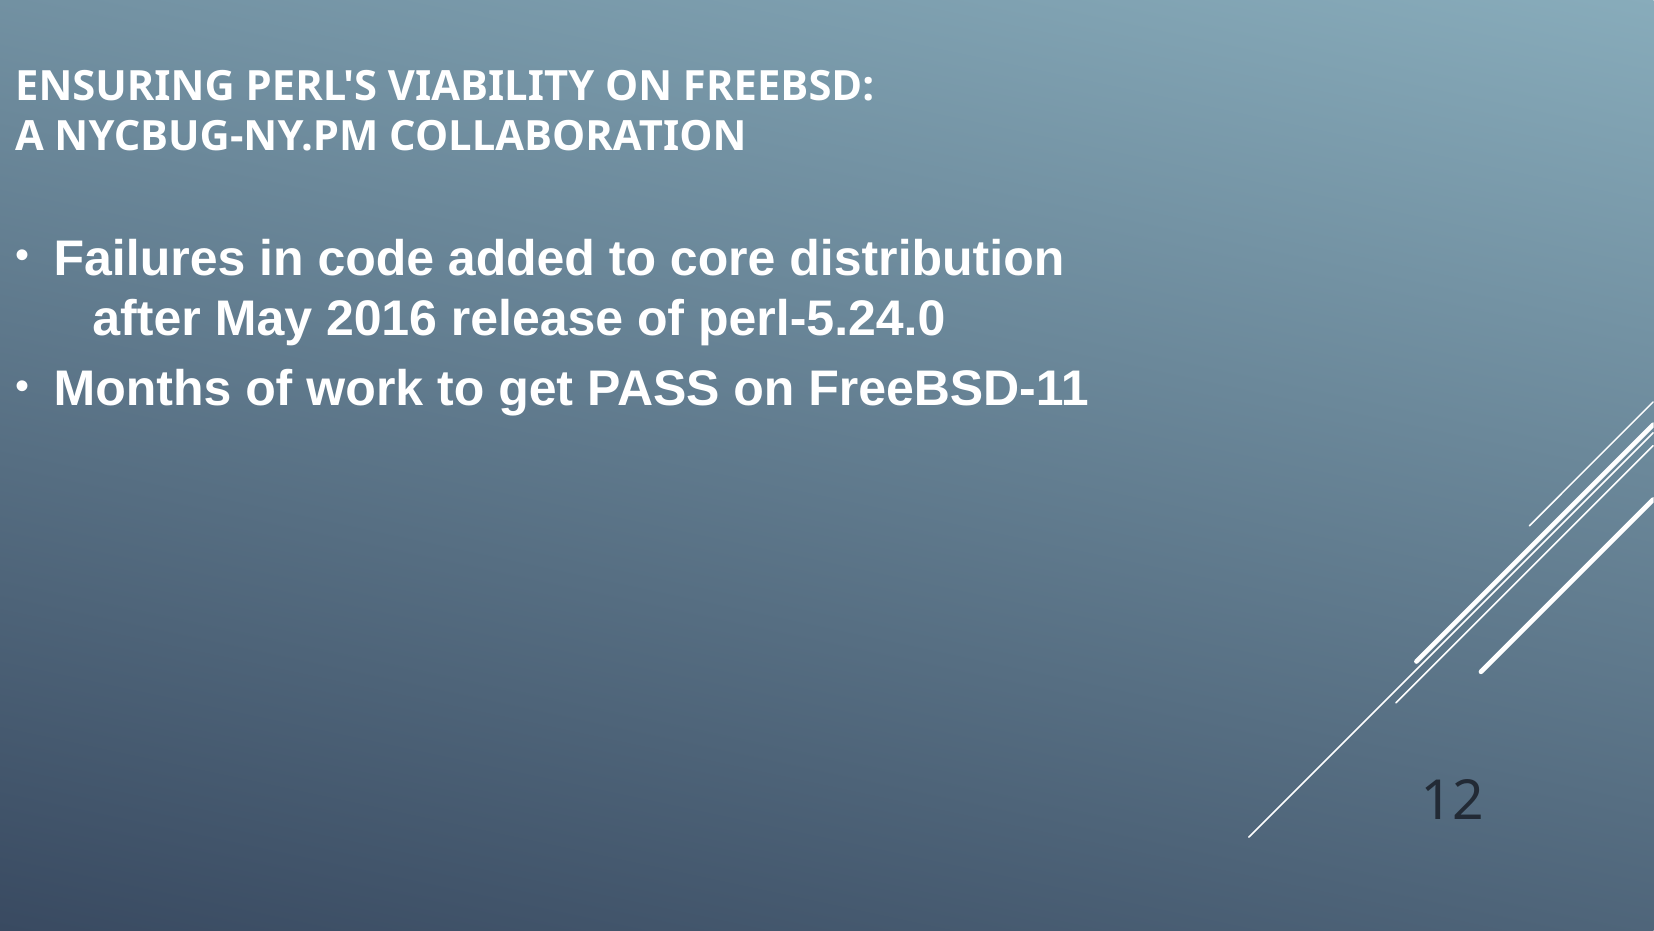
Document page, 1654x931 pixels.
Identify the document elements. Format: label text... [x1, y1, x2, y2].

subtitle Failures in code added to core distribution after May 2016 release of perl-5.24.0 Months of work to get PASS on FreeBSD-11 [0, 217, 1489, 871]
title Ensuring Perl's Viability on FreeBSD: A NYCBUG-NY.PM Collaboration [0, 36, 1148, 180]
